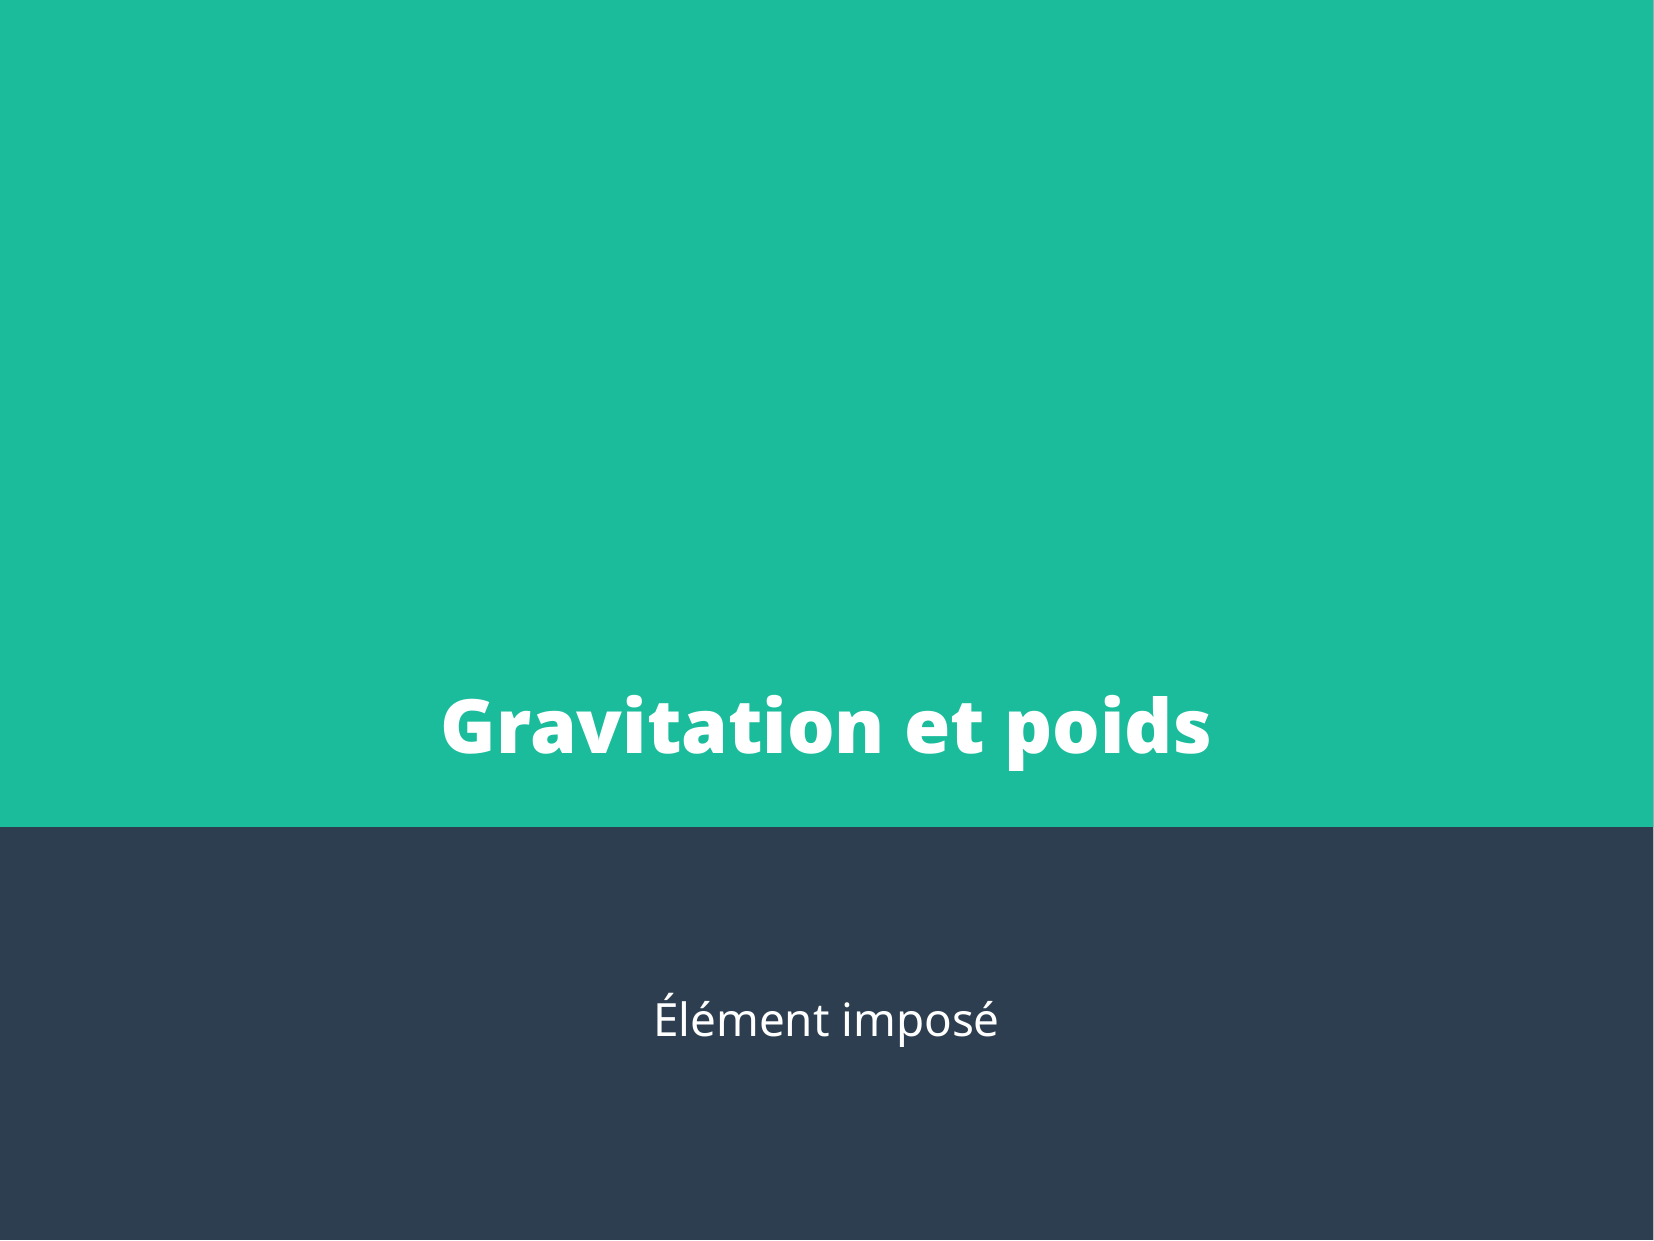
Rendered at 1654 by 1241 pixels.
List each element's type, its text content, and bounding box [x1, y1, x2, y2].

title Gravitation et poids [59, 620, 1595, 778]
subtitle Élément imposé [59, 856, 1595, 1182]
